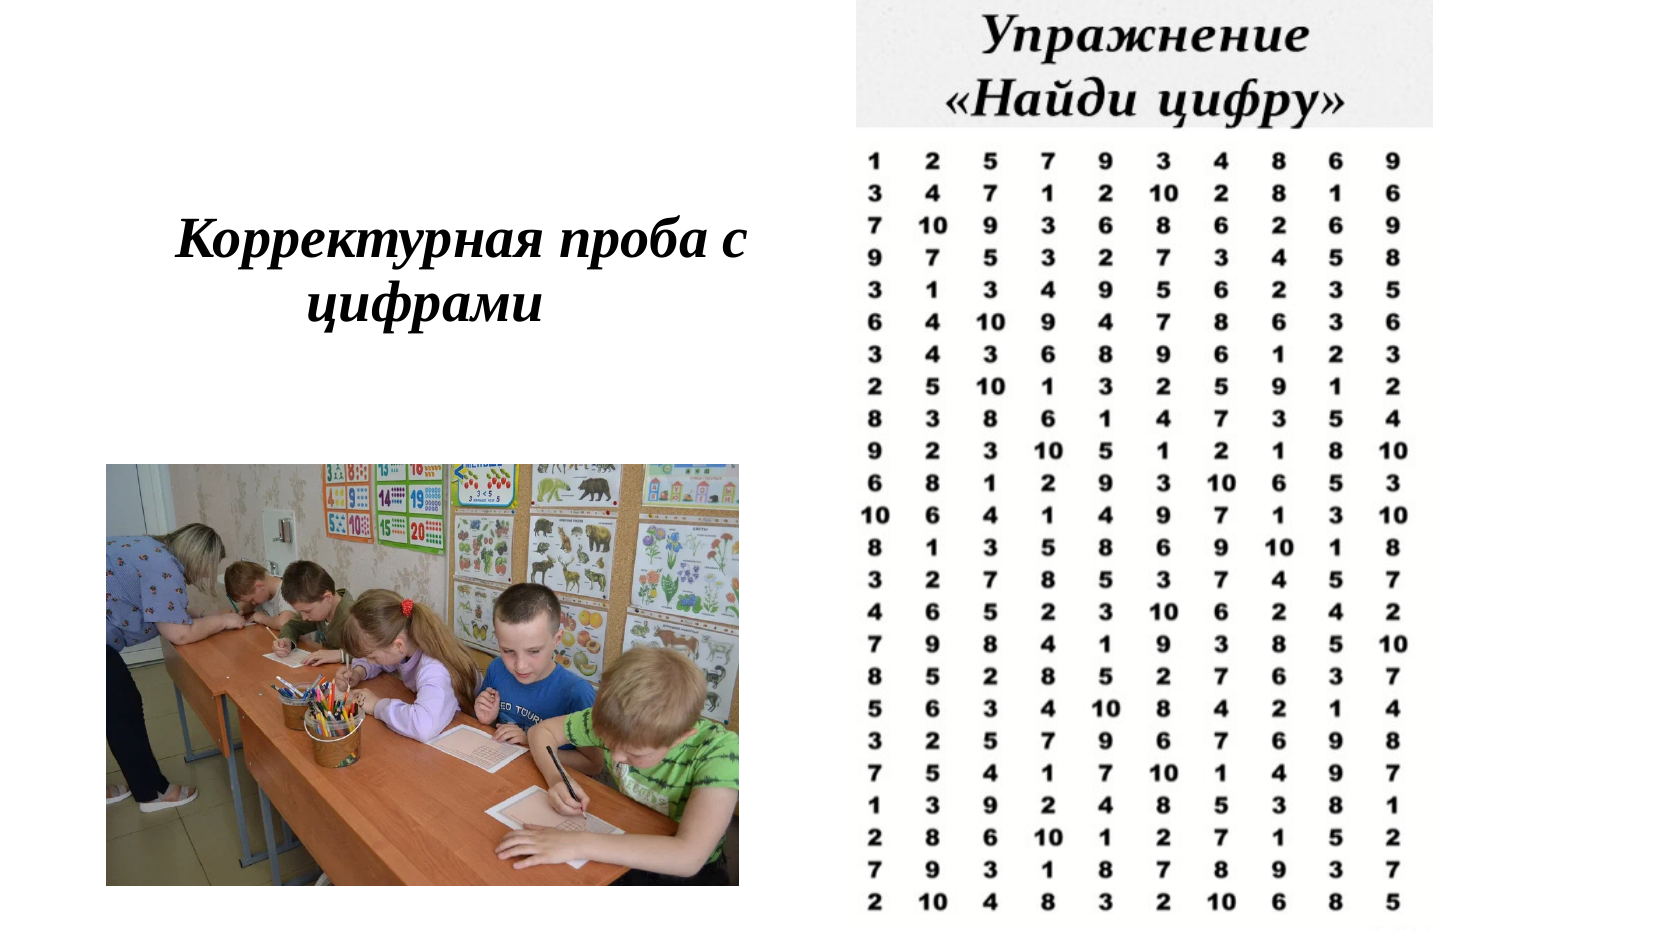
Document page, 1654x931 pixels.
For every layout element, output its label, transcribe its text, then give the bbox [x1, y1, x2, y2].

title Корректурная проба с цифрами [53, 37, 798, 502]
picture [856, 0, 1433, 931]
picture [106, 464, 739, 886]
